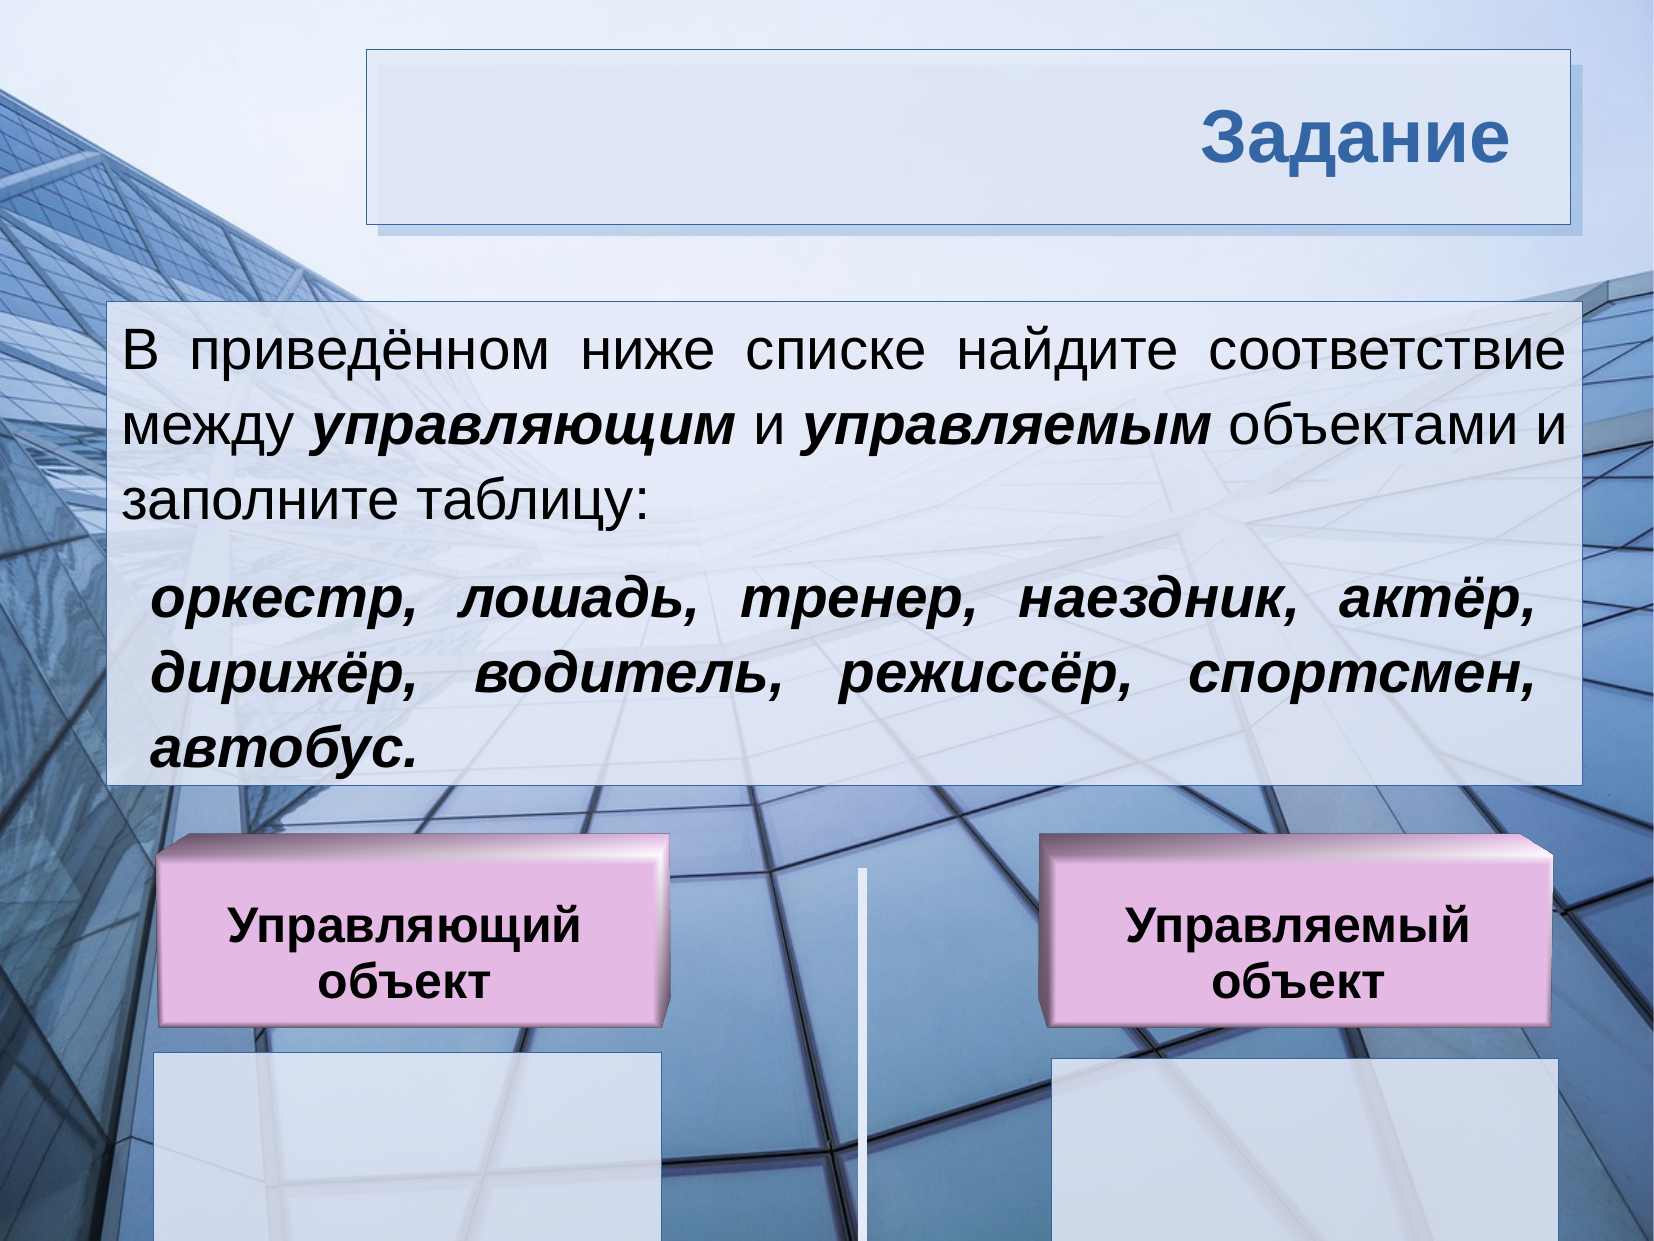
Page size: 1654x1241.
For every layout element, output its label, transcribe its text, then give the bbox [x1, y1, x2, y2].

text_box Управляющий объект [212, 889, 598, 999]
text_box [153, 1052, 662, 1241]
text_box [1051, 1058, 1559, 1241]
text_box В приведённом ниже списке найдите соответствие между управляющим и управляемым объектами и заполните таблицу: оркестр, лошадь, тренер, наездник, актёр, дирижёр, водитель, режиссёр, спортсмен, автобус. [106, 301, 1583, 786]
picture [0, 0, 1654, 1241]
text_box Управляемый объект [1110, 889, 1487, 999]
title Задание [366, 49, 1571, 225]
text_box [377, 64, 1583, 237]
